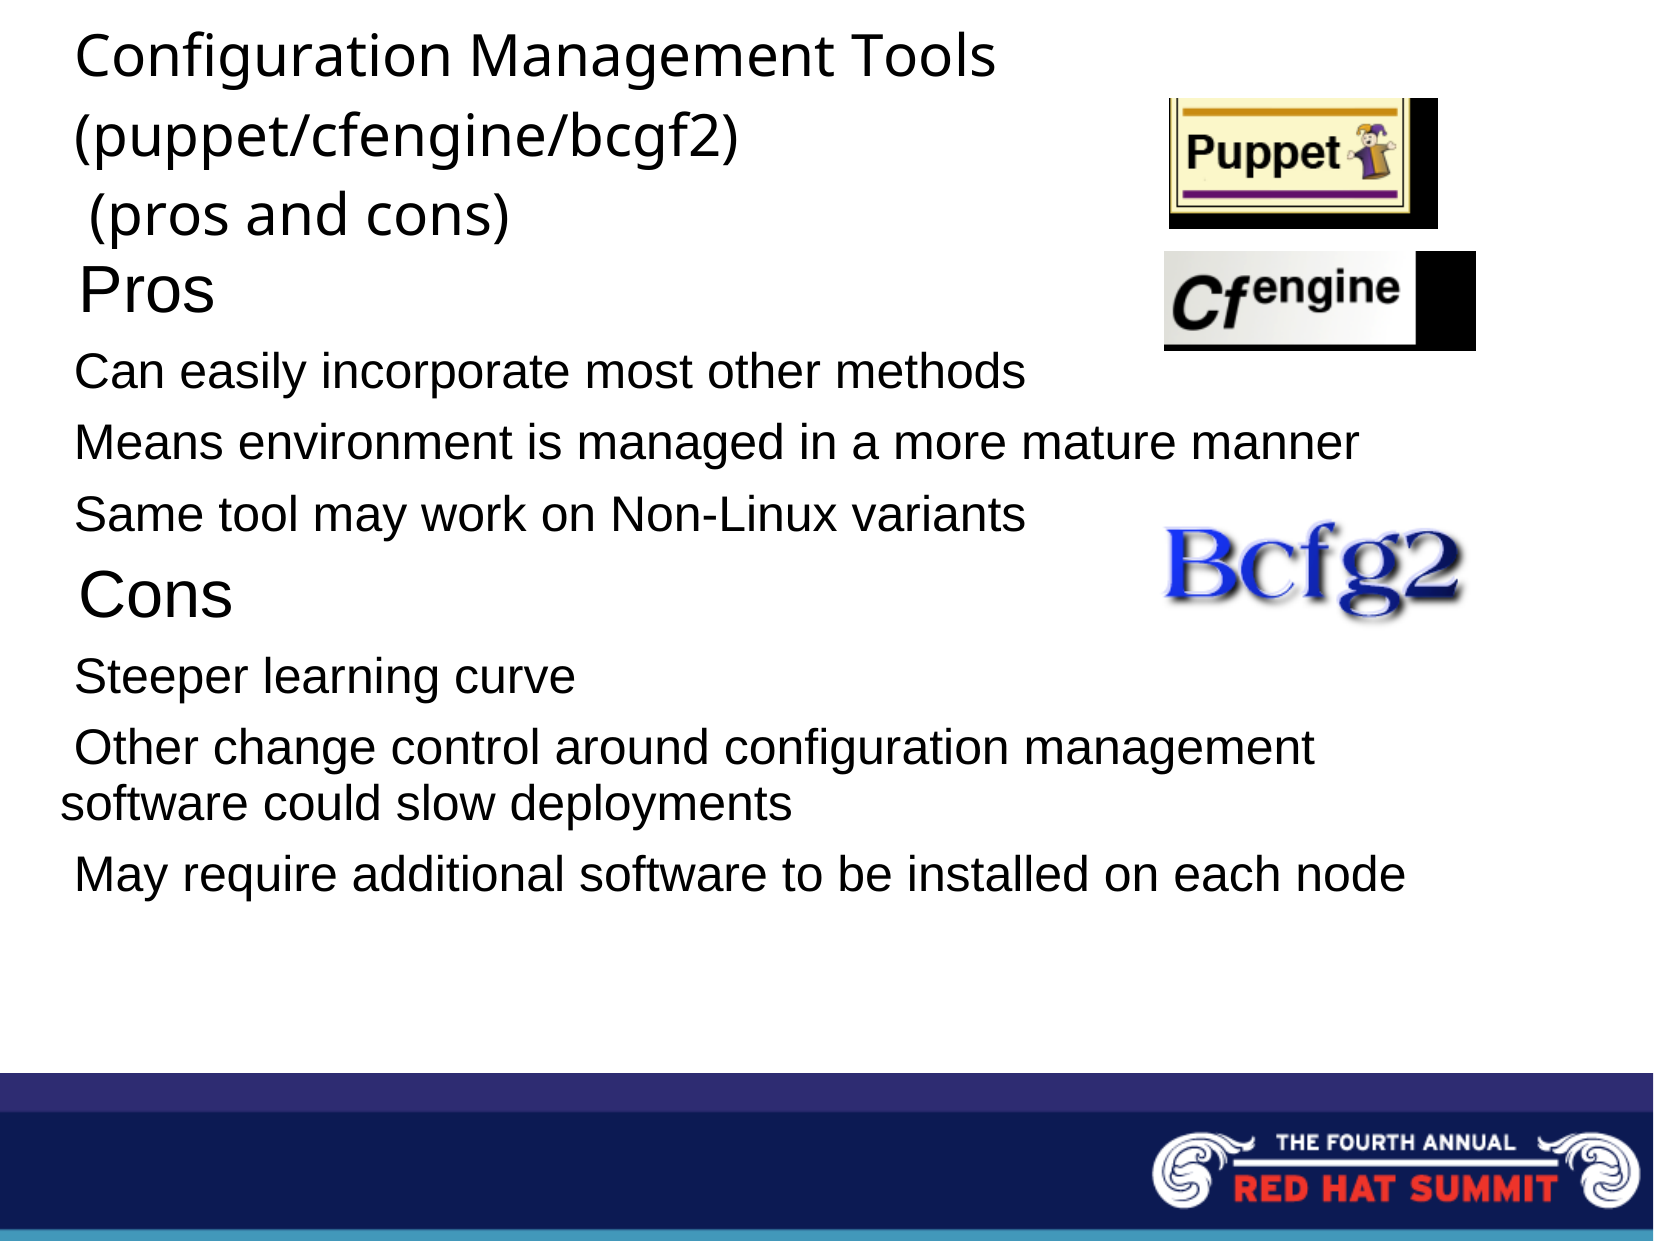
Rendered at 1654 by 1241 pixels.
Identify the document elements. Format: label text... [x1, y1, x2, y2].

picture [1137, 496, 1484, 644]
title Configuration Management Tools (puppet/cfengine/bcgf2) (pros and cons) [74, 31, 1506, 236]
picture [1169, 98, 1438, 229]
picture [1164, 251, 1476, 351]
picture [0, 1073, 1654, 1241]
list Pros Can easily incorporate most other methods Means environment is managed in a more mature manner Same tool may work on Non-Linux variants Cons Steeper learning curve Other change control around configuration management software could slow deployments May require additional software to be installed on each node [60, 252, 1483, 1161]
